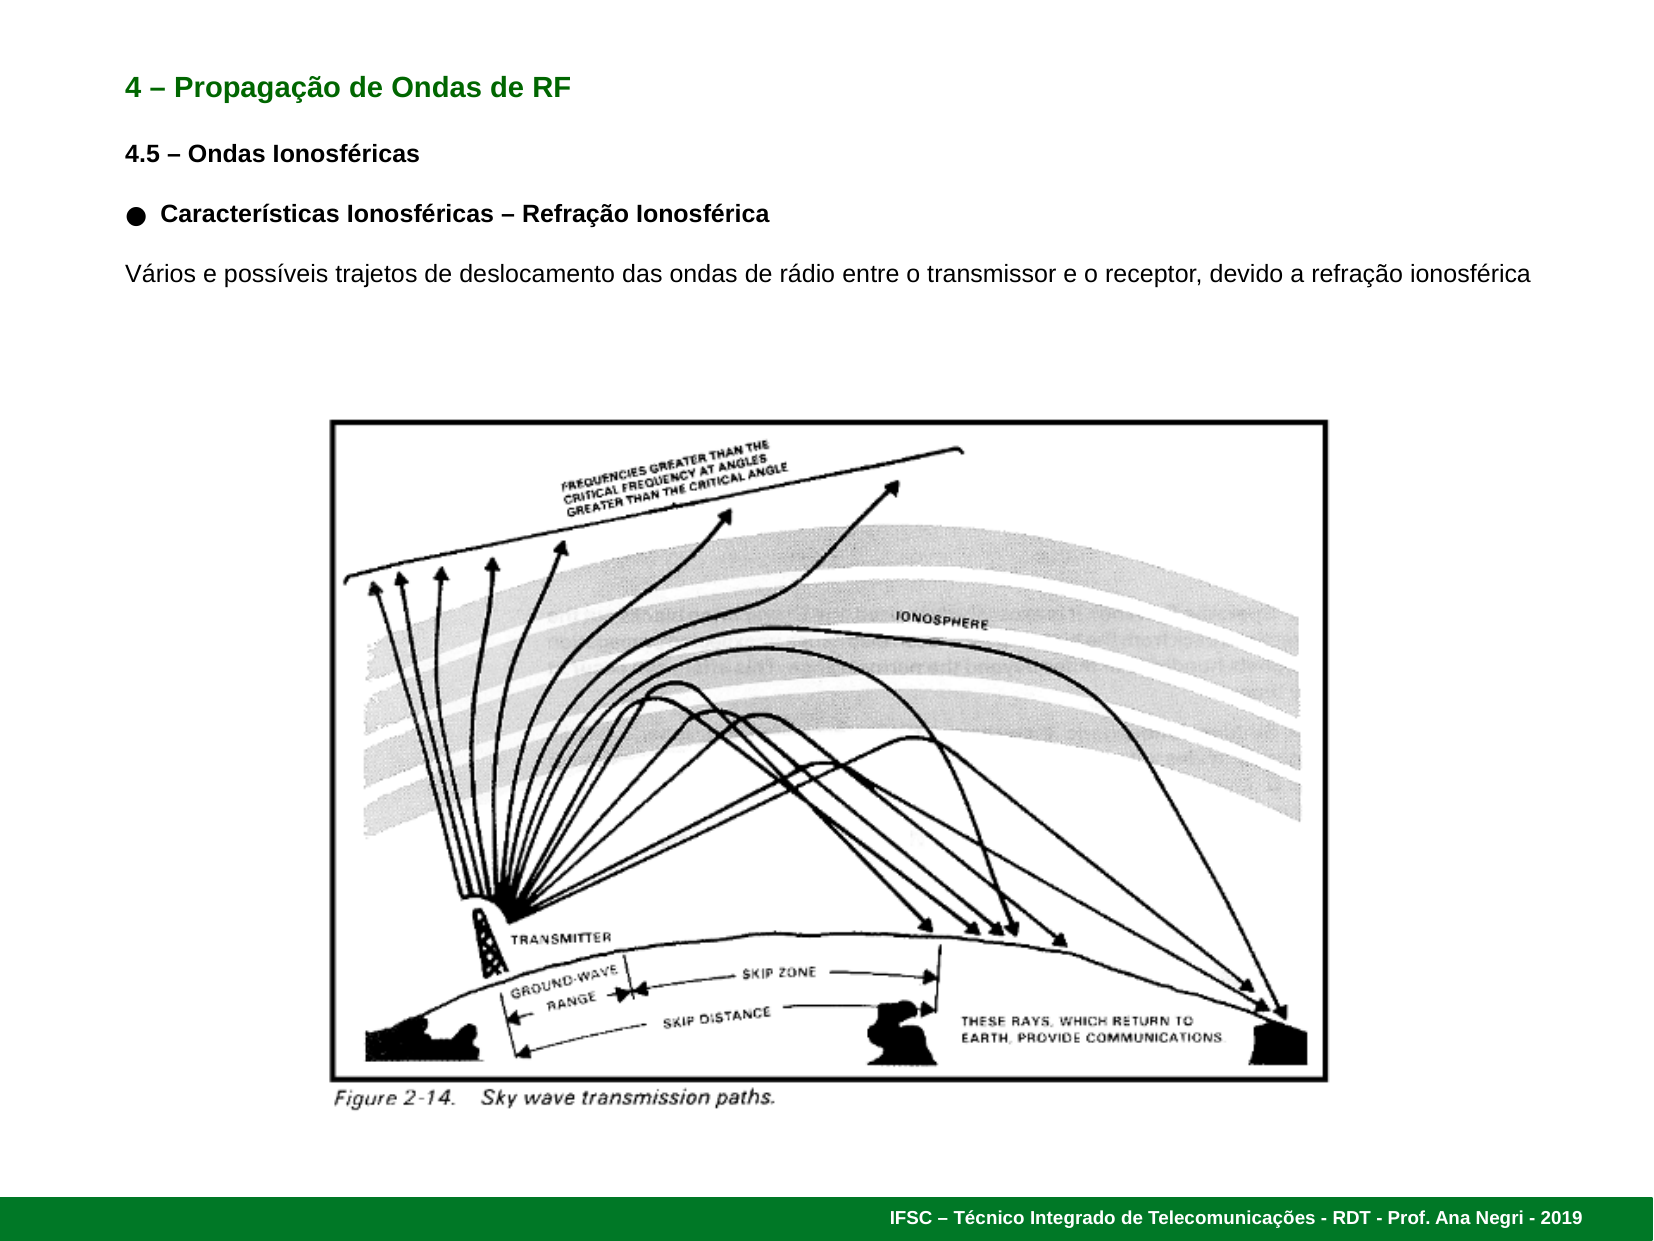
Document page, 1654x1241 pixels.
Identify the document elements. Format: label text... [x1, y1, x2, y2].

picture [328, 415, 1330, 1112]
text_box 4 – Propagação de Ondas de RF 4.5 – Ondas Ionosféricas Características Ionosféricas – Refração Ionosférica Vários e possíveis trajetos de deslocamento das ondas de rádio entre o transmissor e o receptor, devido a refração ionosférica [110, 60, 1550, 361]
text_box [0, 1197, 1653, 1241]
text_box IFSC – Técnico Integrado de Telecomunicações - RDT - Prof. Ana Negri - 2019 [875, 1197, 1653, 1236]
